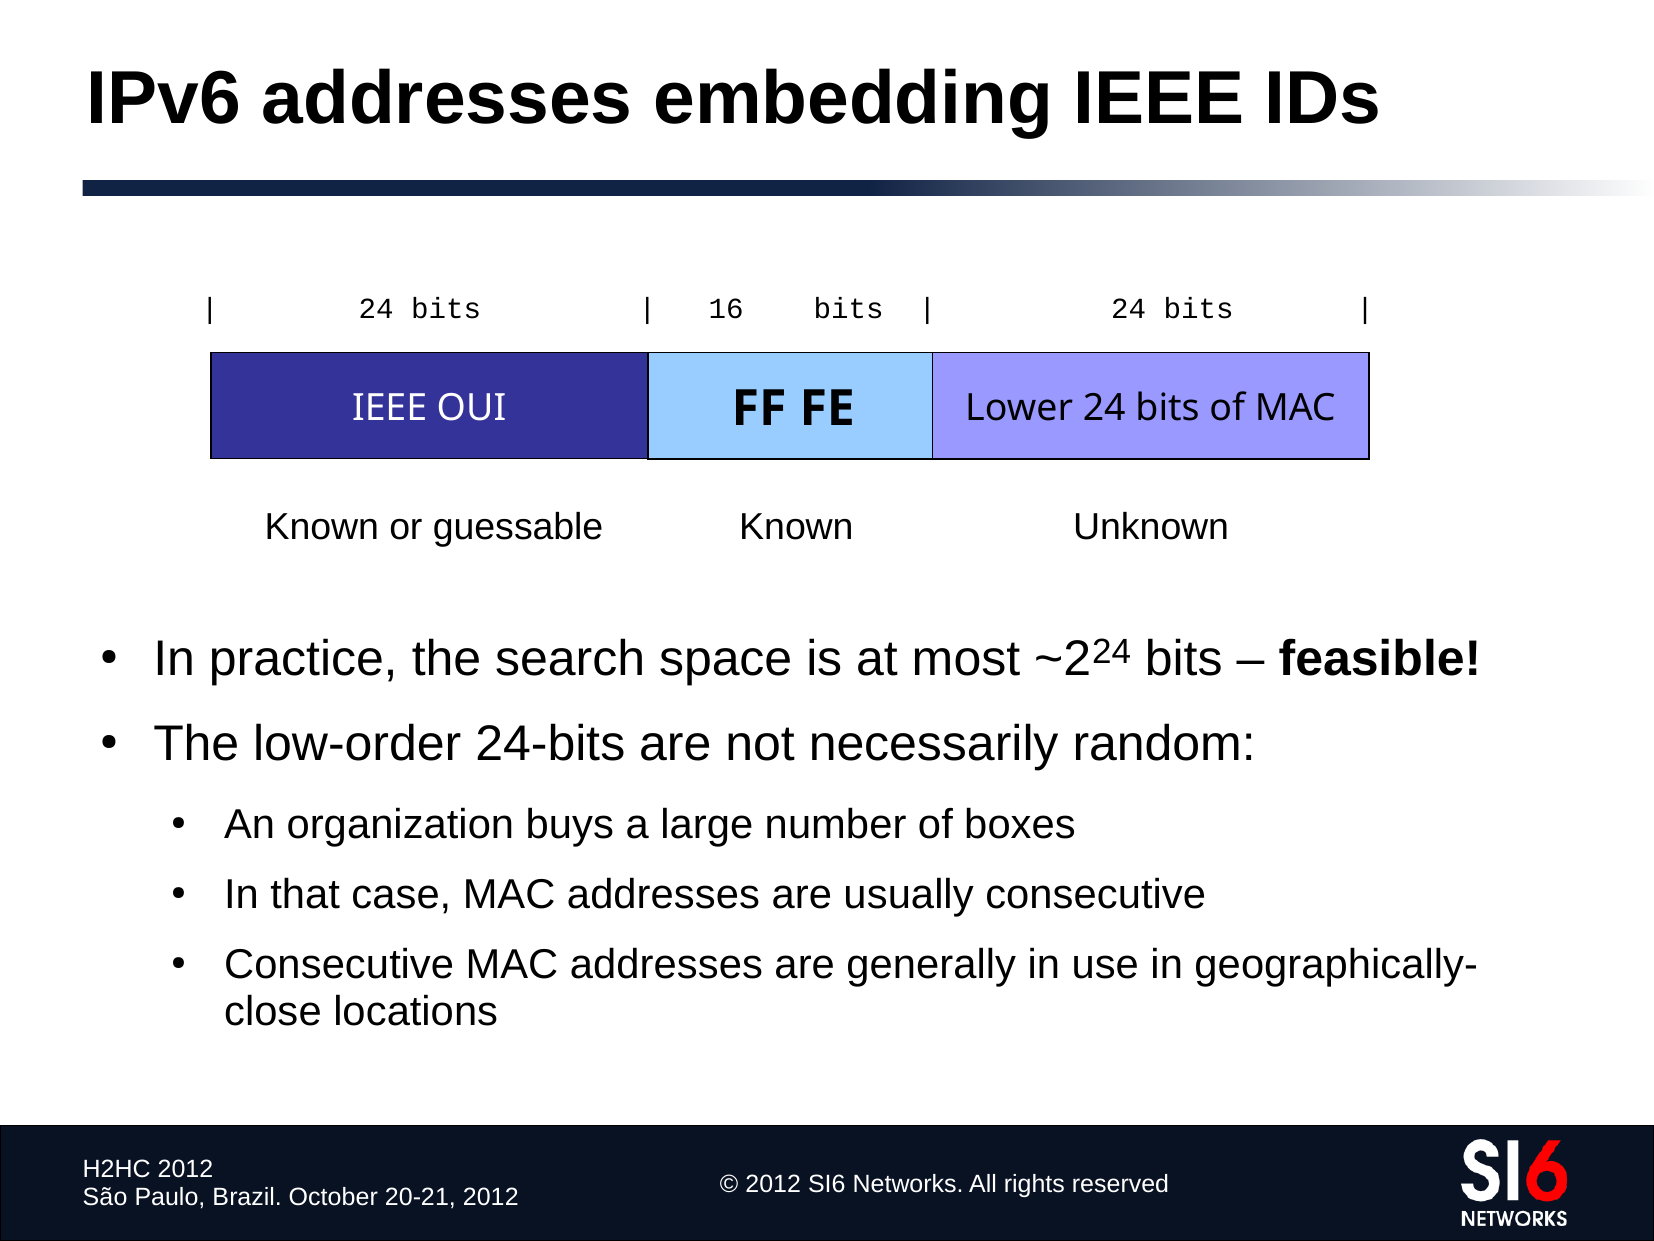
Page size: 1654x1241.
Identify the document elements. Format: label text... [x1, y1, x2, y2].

text_box Lower 24 bits of MAC [932, 352, 1369, 459]
list In practice, the search space is at most ~224 bits – feasible! The low-order 24-bits are not necessarily random: An organization buys a large number of boxes In that case, MAC addresses are usually consecutive Consecutive MAC addresses are generally in use in geographically-close locations [82, 630, 1571, 1111]
picture [1461, 1139, 1567, 1226]
text_box | 24 bits | 16 bits | 24 bits | [168, 281, 1411, 333]
text_box Known or guessable Known Unknown [239, 498, 1350, 556]
title IPv6 addresses embedding IEEE IDs [86, 30, 1576, 166]
text_box FF FE [647, 352, 932, 459]
text_box IEEE OUI [210, 352, 647, 459]
